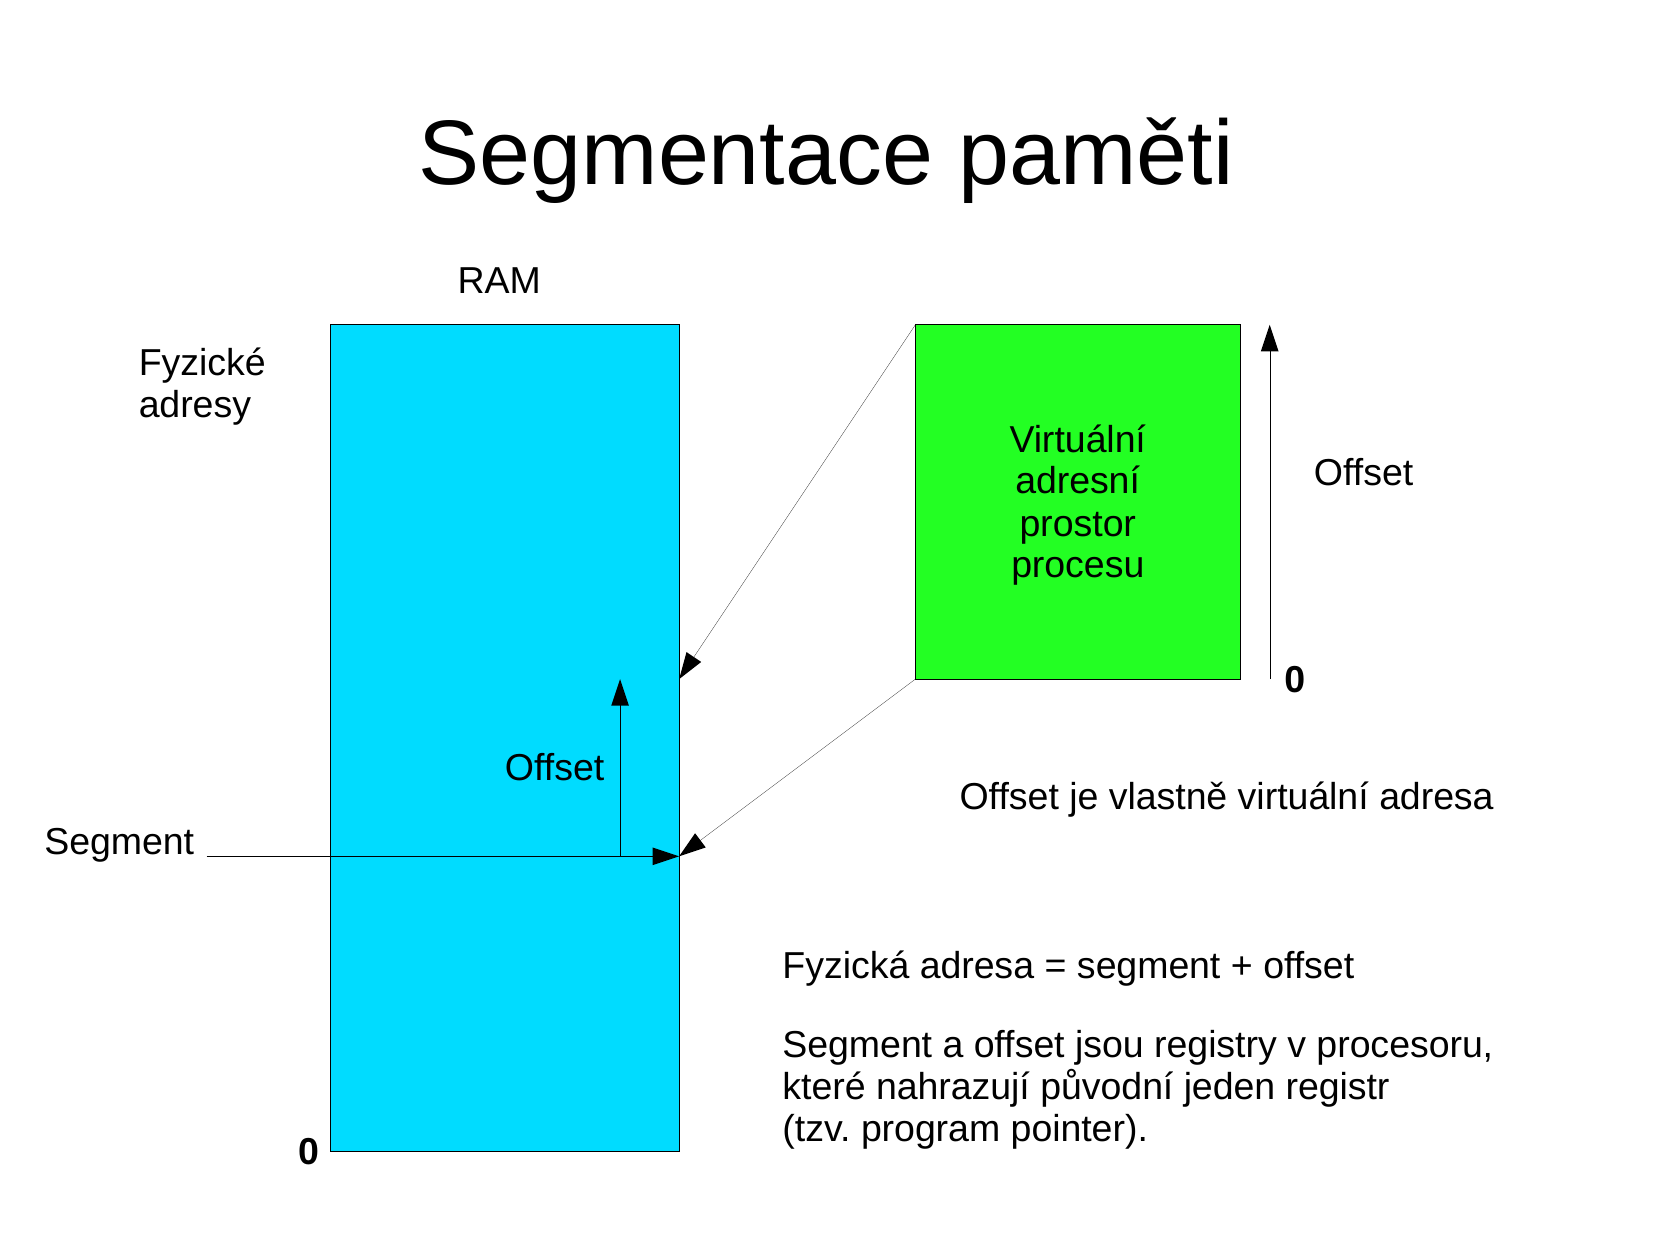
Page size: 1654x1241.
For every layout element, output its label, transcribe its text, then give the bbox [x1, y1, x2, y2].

text_box Segment a offset jsou registry v procesoru, které nahrazují původní jeden registr (tzv. program pointer). [767, 1016, 1565, 1158]
text_box Virtuální adresní prostor procesu [915, 324, 1241, 680]
text_box Segment [29, 813, 237, 870]
text_box [330, 857, 680, 1152]
text_box Fyzická adresa = segment + offset [767, 937, 1565, 994]
text_box Offset [490, 739, 638, 797]
text_box [330, 324, 680, 856]
text_box Fyzické adresy [124, 334, 302, 434]
text_box Offset je vlastně virtuální adresa [944, 767, 1565, 825]
title Segmentace paměti [82, 49, 1571, 257]
text_box Offset [1299, 443, 1565, 501]
text_box RAM [442, 252, 579, 309]
text_box 0 [1269, 650, 1329, 708]
text_box 0 [283, 1122, 343, 1180]
